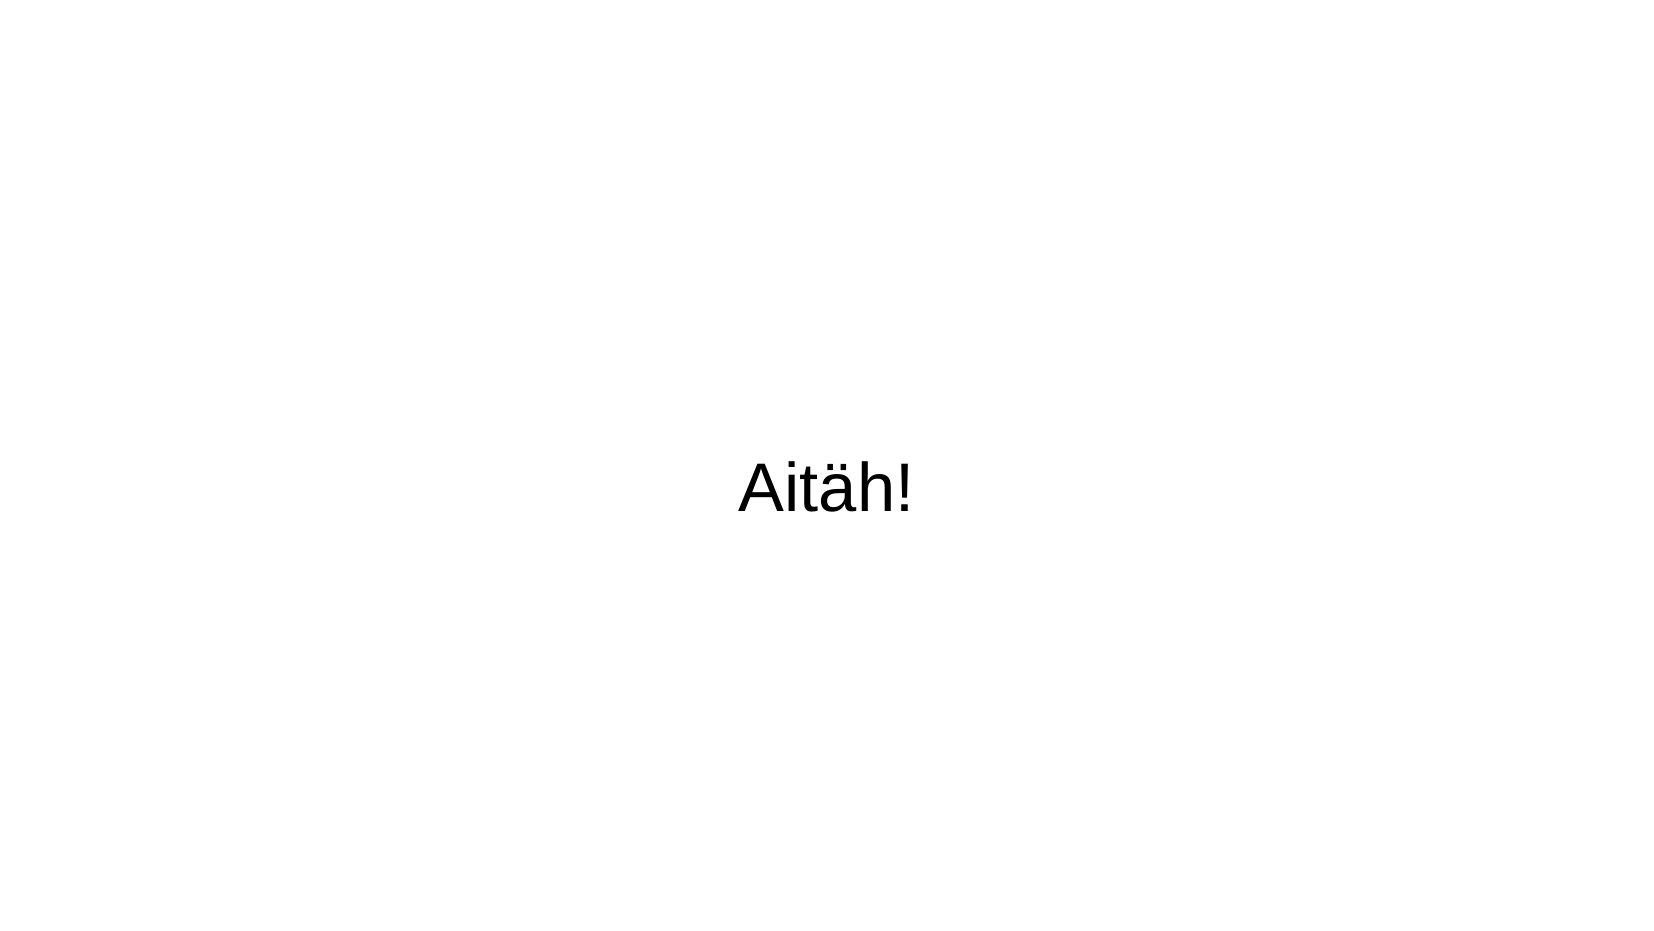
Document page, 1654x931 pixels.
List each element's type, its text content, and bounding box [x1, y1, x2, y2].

title Aitäh! [566, 414, 1087, 553]
